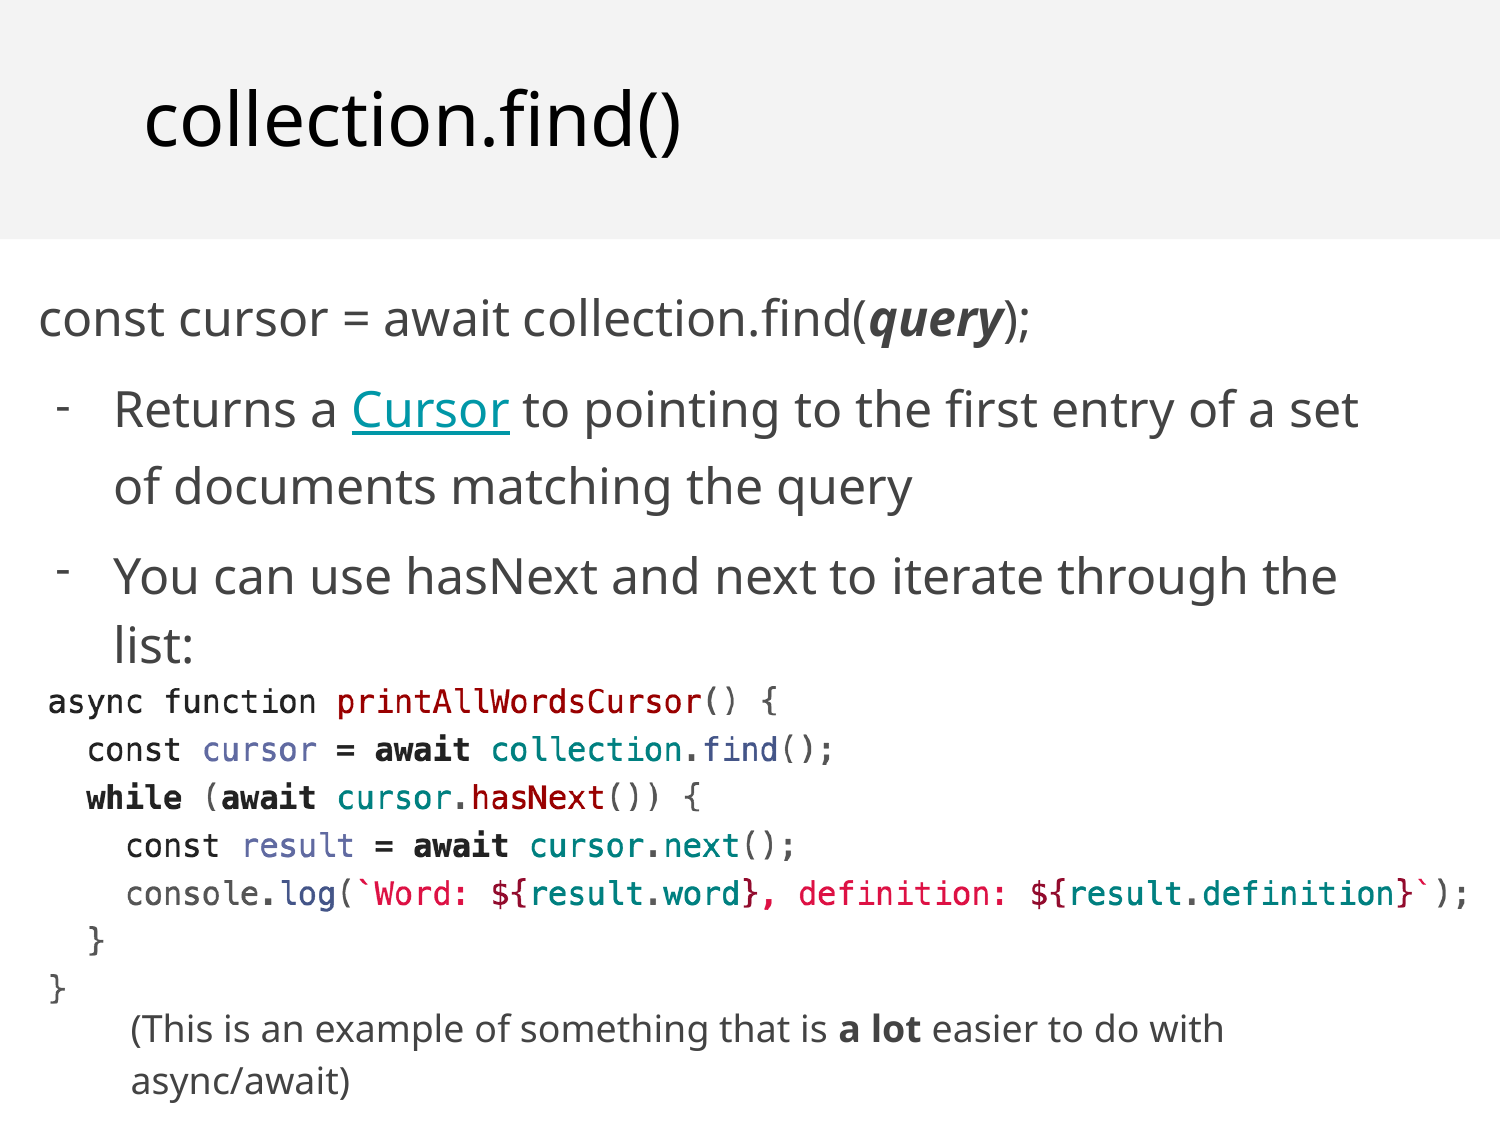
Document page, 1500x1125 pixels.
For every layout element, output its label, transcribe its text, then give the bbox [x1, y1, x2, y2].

list (This is an example of something that is a lot easier to do with async/await) [115, 983, 1465, 1096]
title collection.find() [128, 56, 1372, 183]
picture [34, 682, 1485, 1020]
list const cursor = await collection.find(query); Returns a Cursor to pointing to the first entry of a set of documents matching the query You can use hasNext and next to iterate through the list: [23, 262, 1408, 523]
